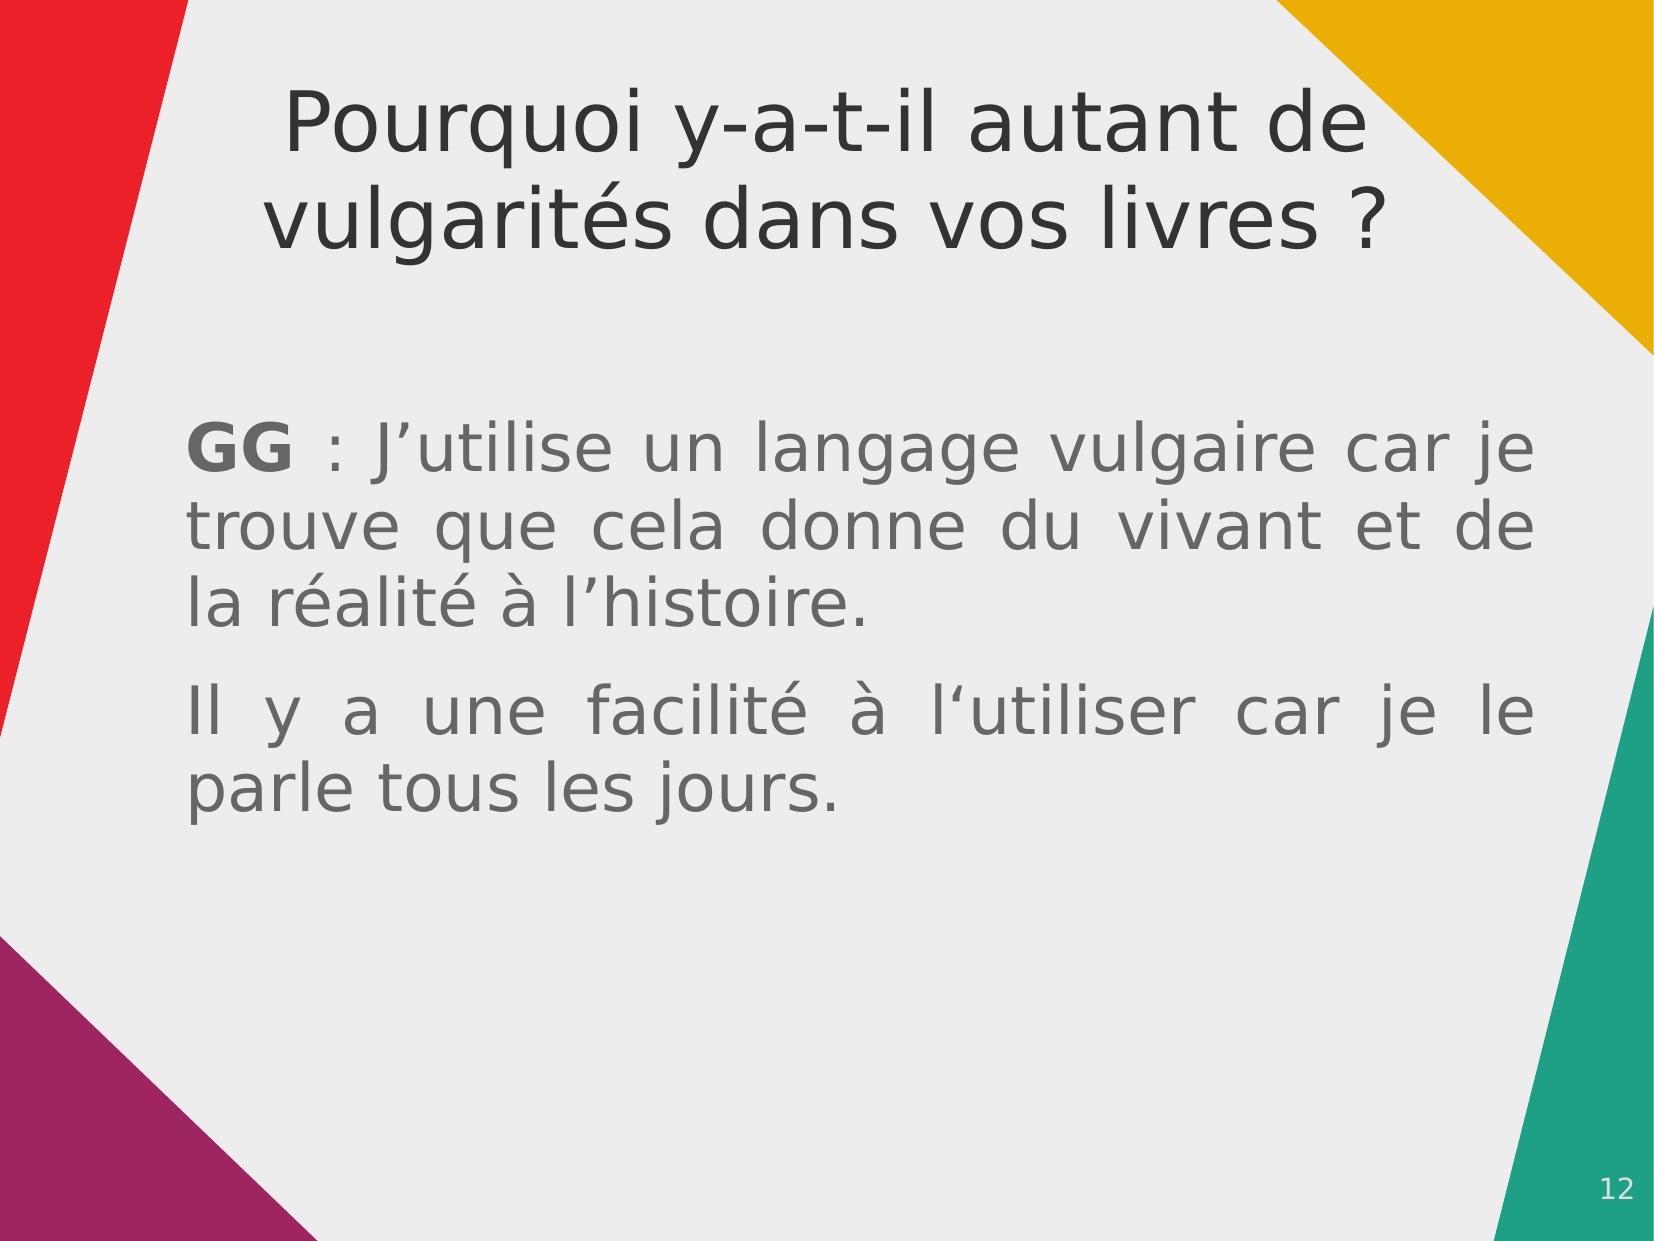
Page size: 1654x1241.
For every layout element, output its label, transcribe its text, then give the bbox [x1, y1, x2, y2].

title Pourquoi y-a-t-il autant de vulgarités dans vos livres ? [114, 73, 1539, 271]
list GG : J’utilise un langage vulgaire car je trouve que cela donne du vivant et de la réalité à l’histoire. Il y a une facilité à l‘utiliser car je le parle tous les jours. [114, 302, 1539, 1033]
